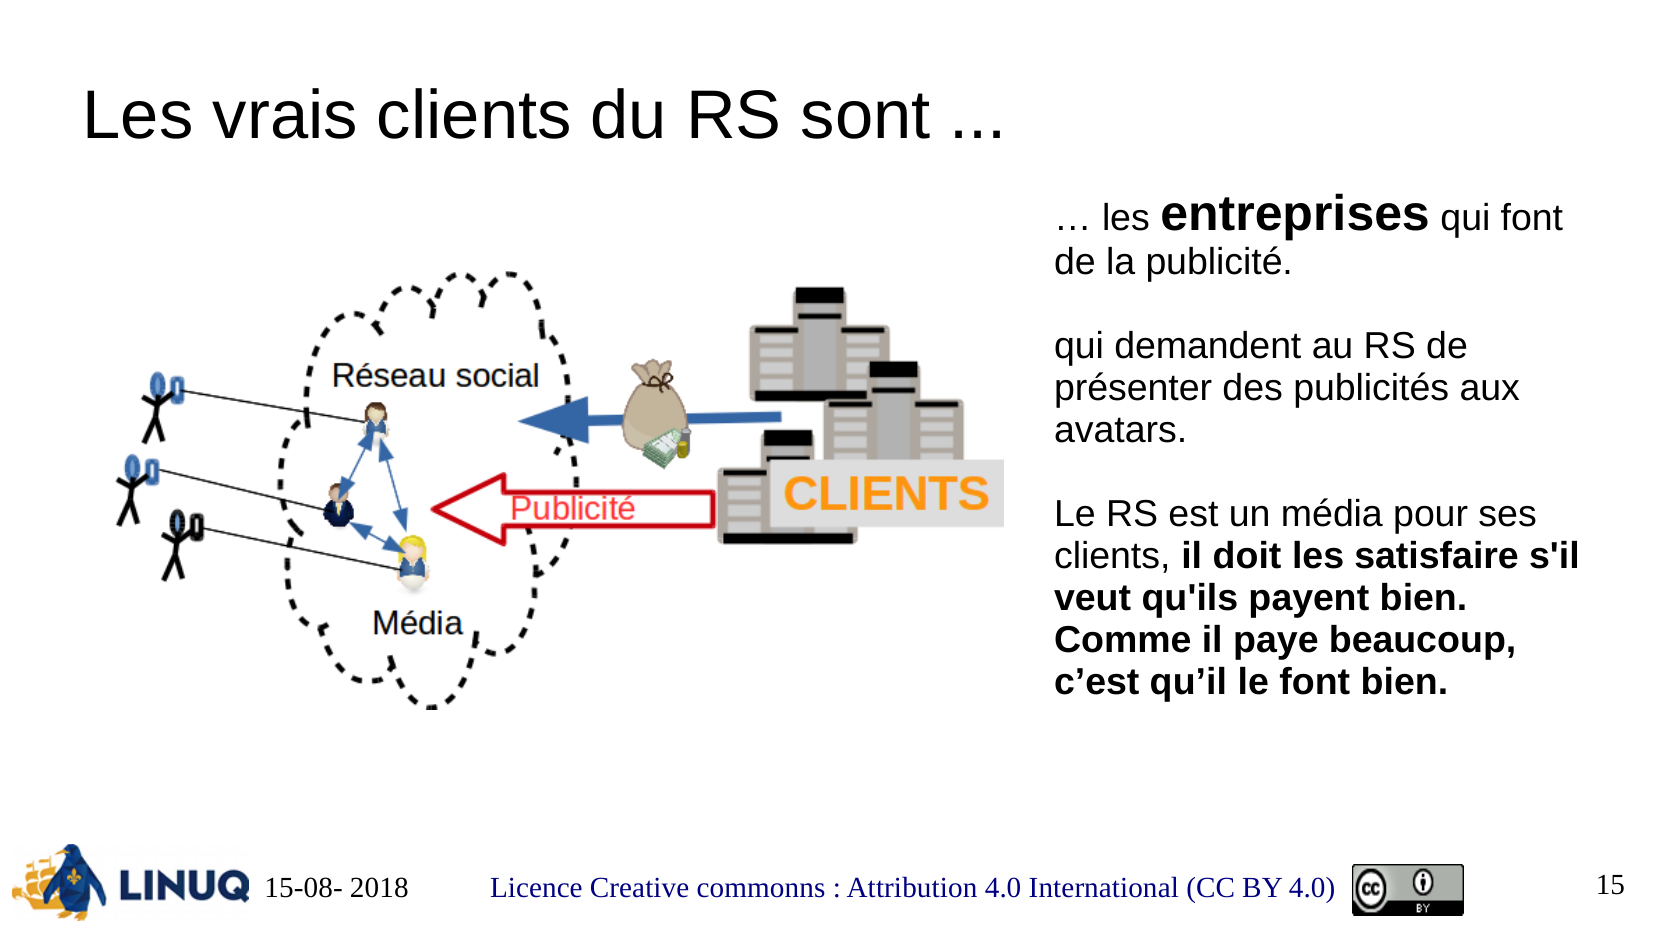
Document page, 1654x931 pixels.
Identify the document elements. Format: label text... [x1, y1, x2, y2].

title Les vrais clients du RS sont ... [82, 37, 1571, 193]
picture [1352, 864, 1464, 916]
picture [114, 271, 1004, 710]
picture [11, 844, 249, 921]
text_box … les entreprises qui font de la publicité. qui demandent au RS de présenter des publicités aux avatars. Le RS est un média pour ses clients, il doit les satisfaire s'il veut qu'ils payent bien. Comme il paye beaucoup, c’est qu’il le font bien. [1039, 177, 1626, 710]
